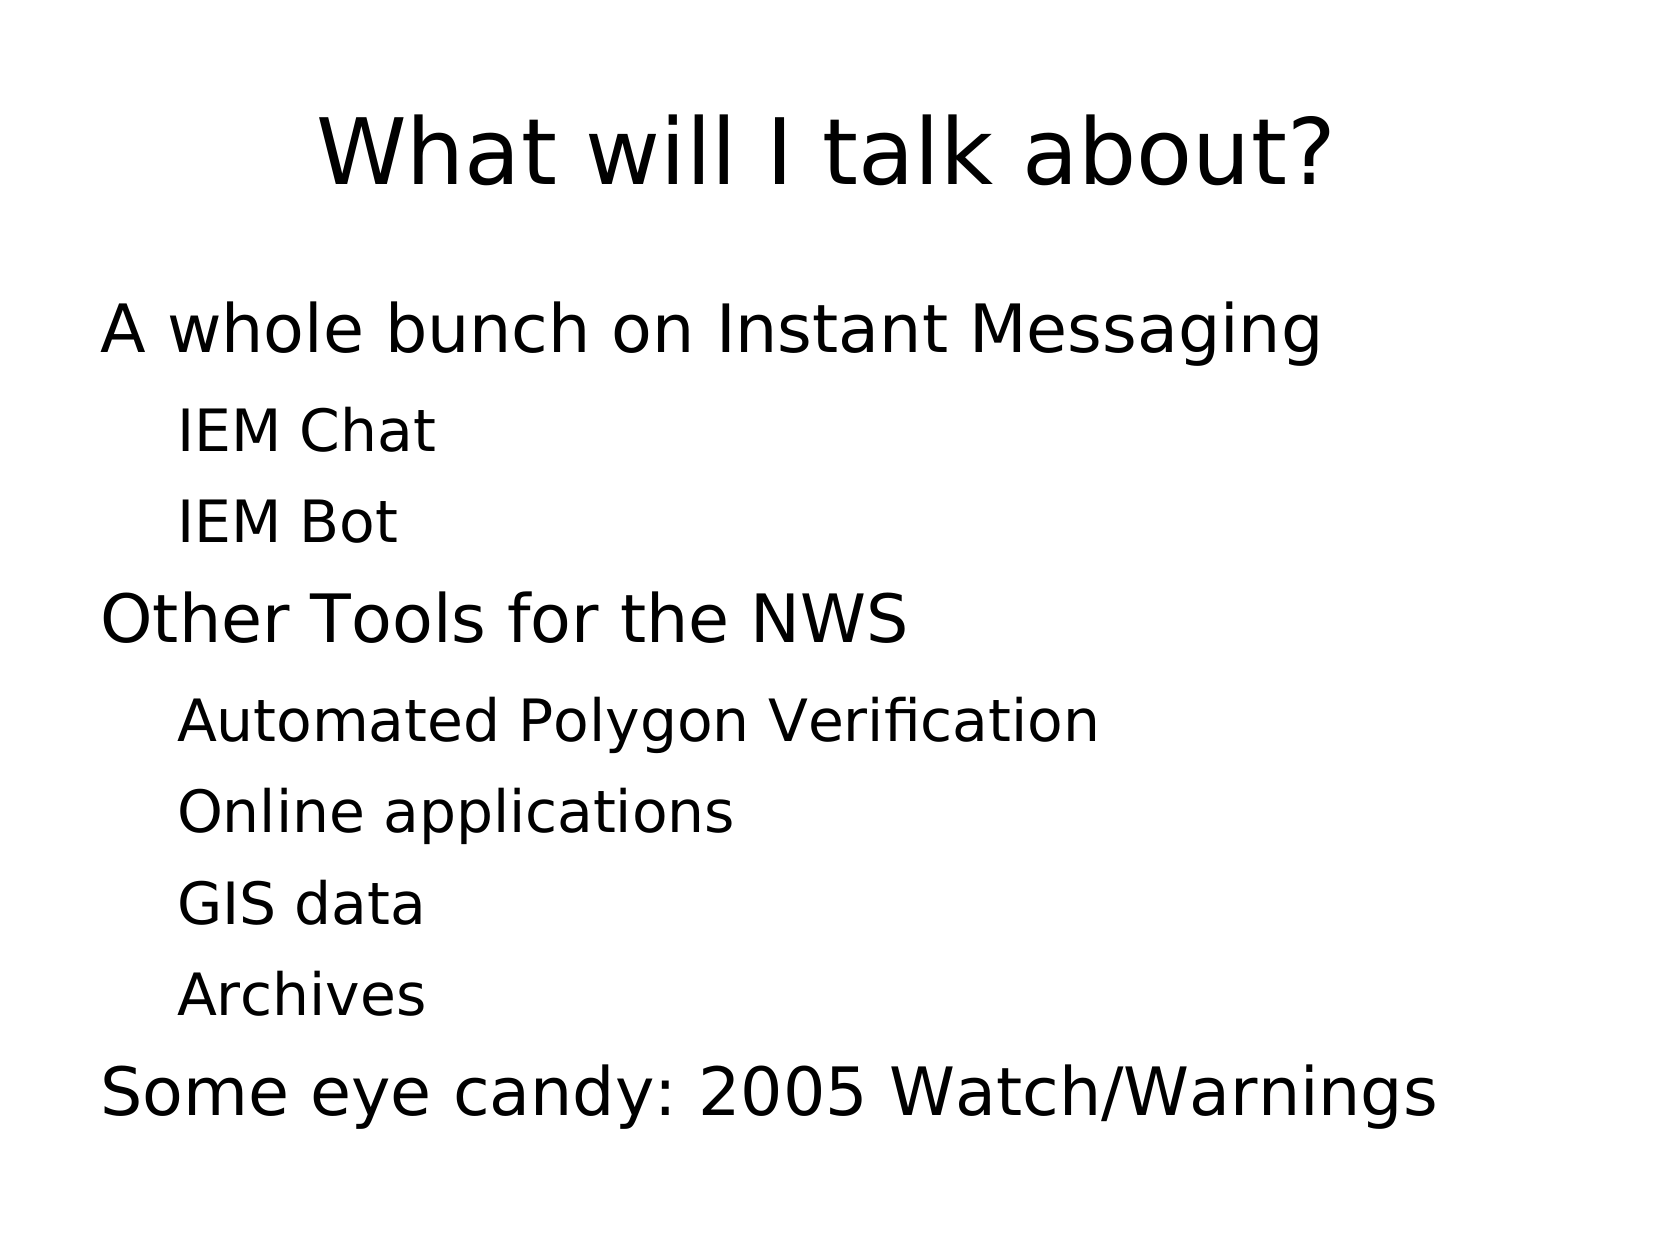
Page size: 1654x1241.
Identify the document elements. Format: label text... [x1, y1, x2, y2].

list A whole bunch on Instant Messaging IEM Chat IEM Bot Other Tools for the NWS Automated Polygon Verification Online applications GIS data Archives Some eye candy: 2005 Watch/Warnings [82, 290, 1571, 1131]
title What will I talk about? [82, 49, 1571, 257]
